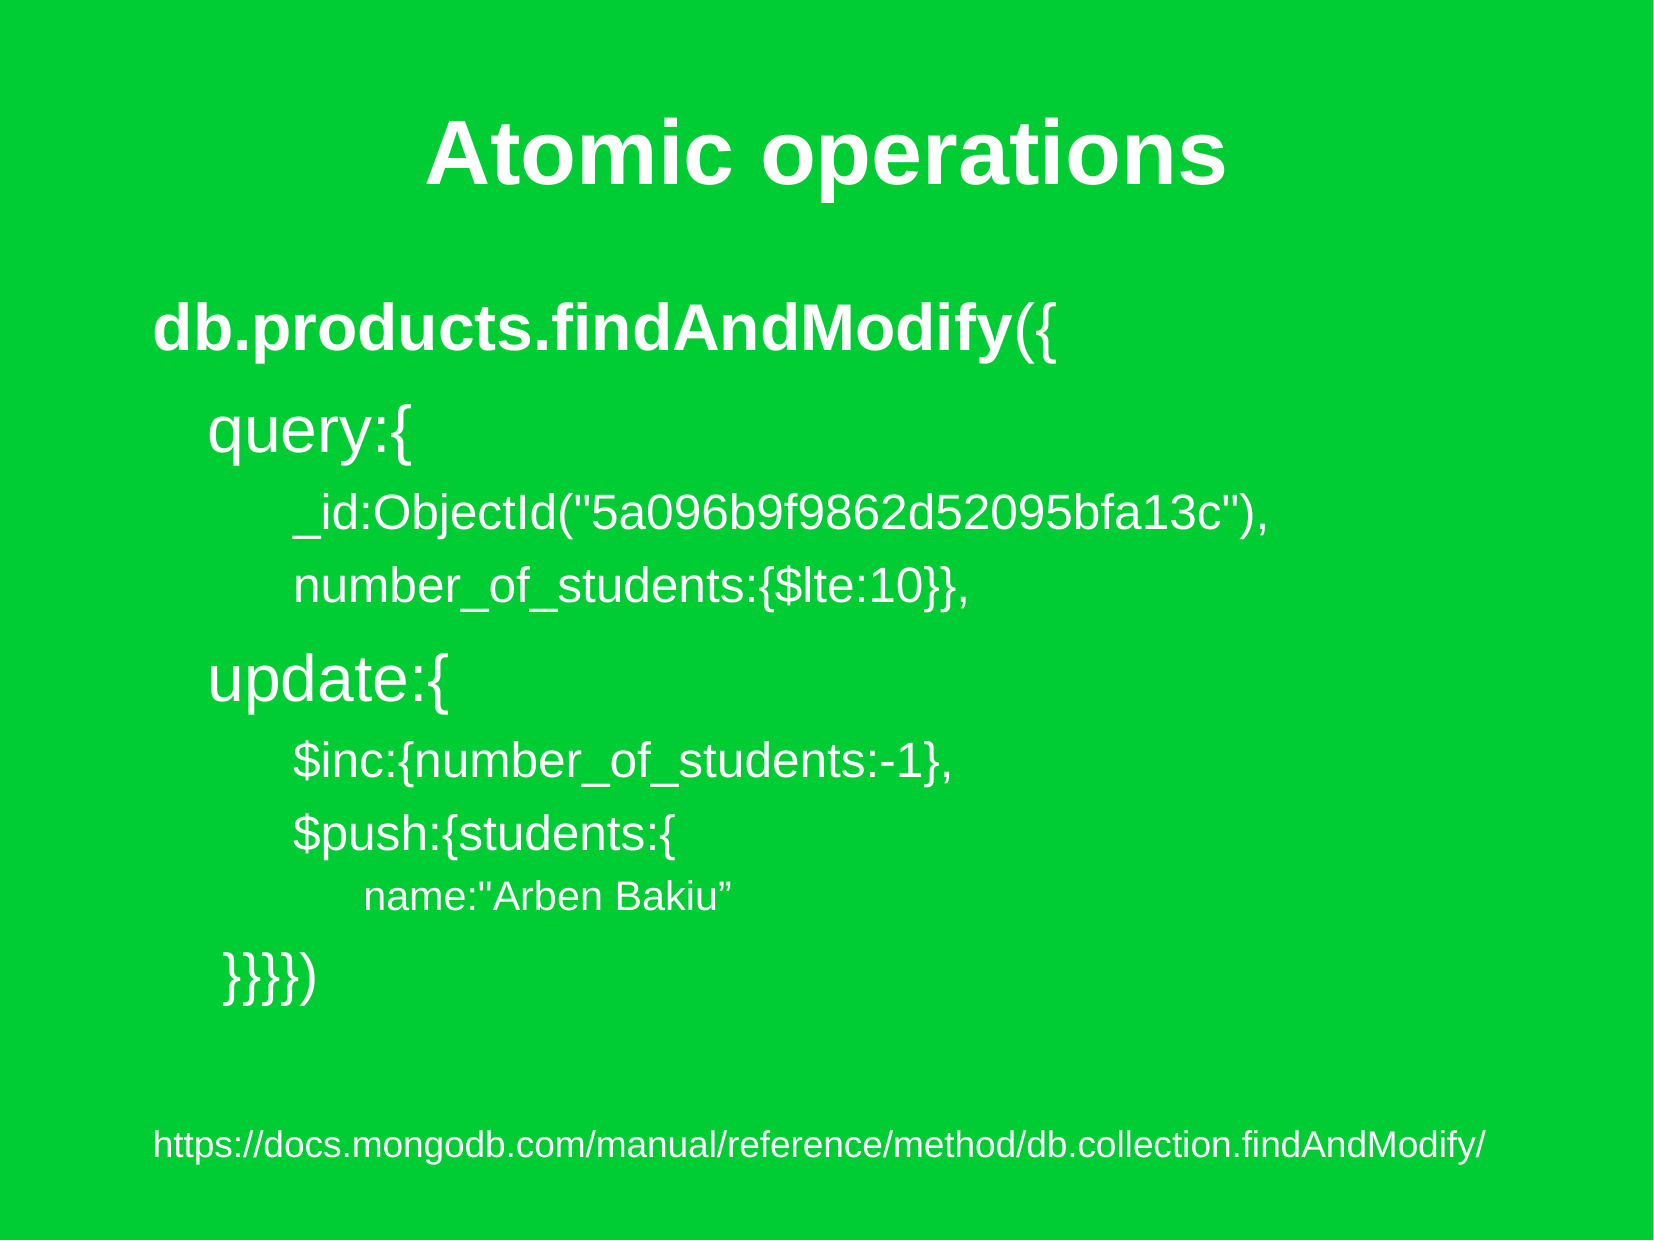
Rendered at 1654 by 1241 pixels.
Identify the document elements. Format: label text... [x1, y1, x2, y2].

list db.products.findAndModify({ query:{ _id:ObjectId("5a096b9f9862d52095bfa13c"), number_of_students:{$lte:10}}, update:{ $inc:{number_of_students:-1}, $push:{students:{ name:"Arben Bakiu” }}}}) https://docs.mongodb.com/manual/reference/method/db.collection.findAndModify/ [82, 290, 1571, 1171]
title Atomic operations [82, 49, 1571, 257]
